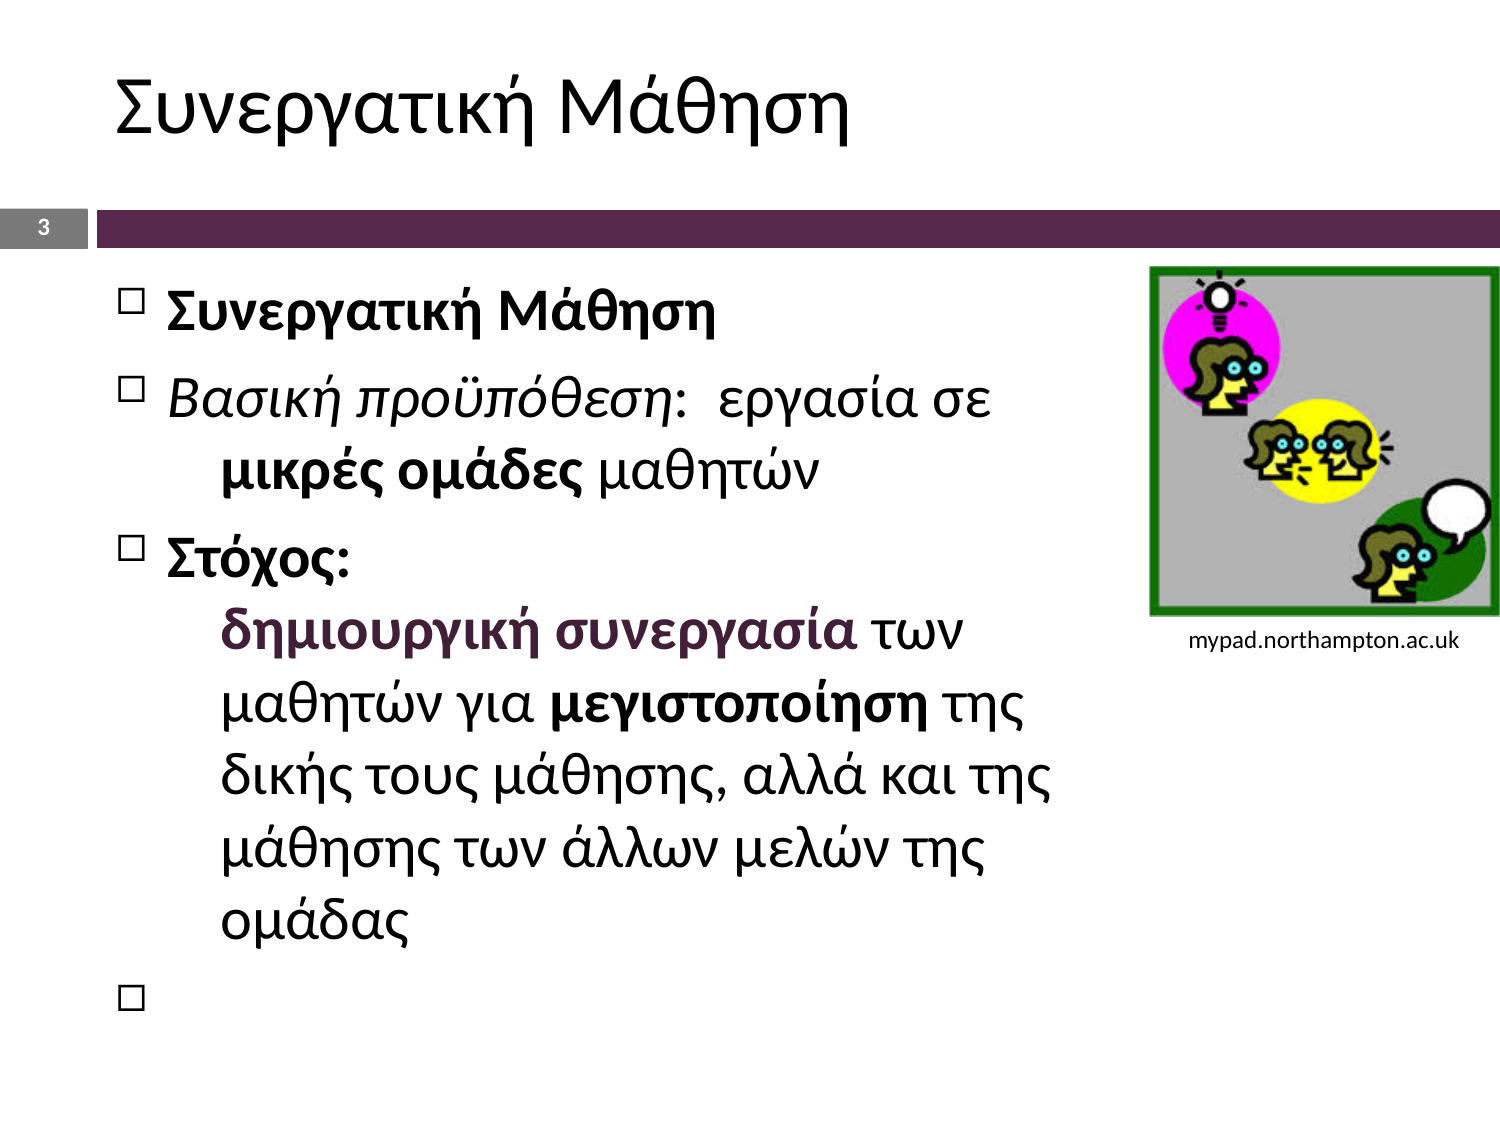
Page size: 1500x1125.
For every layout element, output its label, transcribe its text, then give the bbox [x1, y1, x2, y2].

text_box 3 [0, 208, 88, 249]
text_box mypad.northampton.ac.uk [1173, 616, 1475, 661]
picture [1149, 266, 1500, 617]
title Συνεργατική Μάθηση [100, 19, 1438, 182]
list Συνεργατική Μάθηση Βασική προϋπόθεση: εργασία σε μικρές ομάδες μαθητών Στόχος: δημιουργική συνεργασία των μαθητών για μεγιστοποίηση της δικής τους μάθησης, αλλά και της μάθησης των άλλων μελών της ομάδας [100, 262, 1151, 1000]
